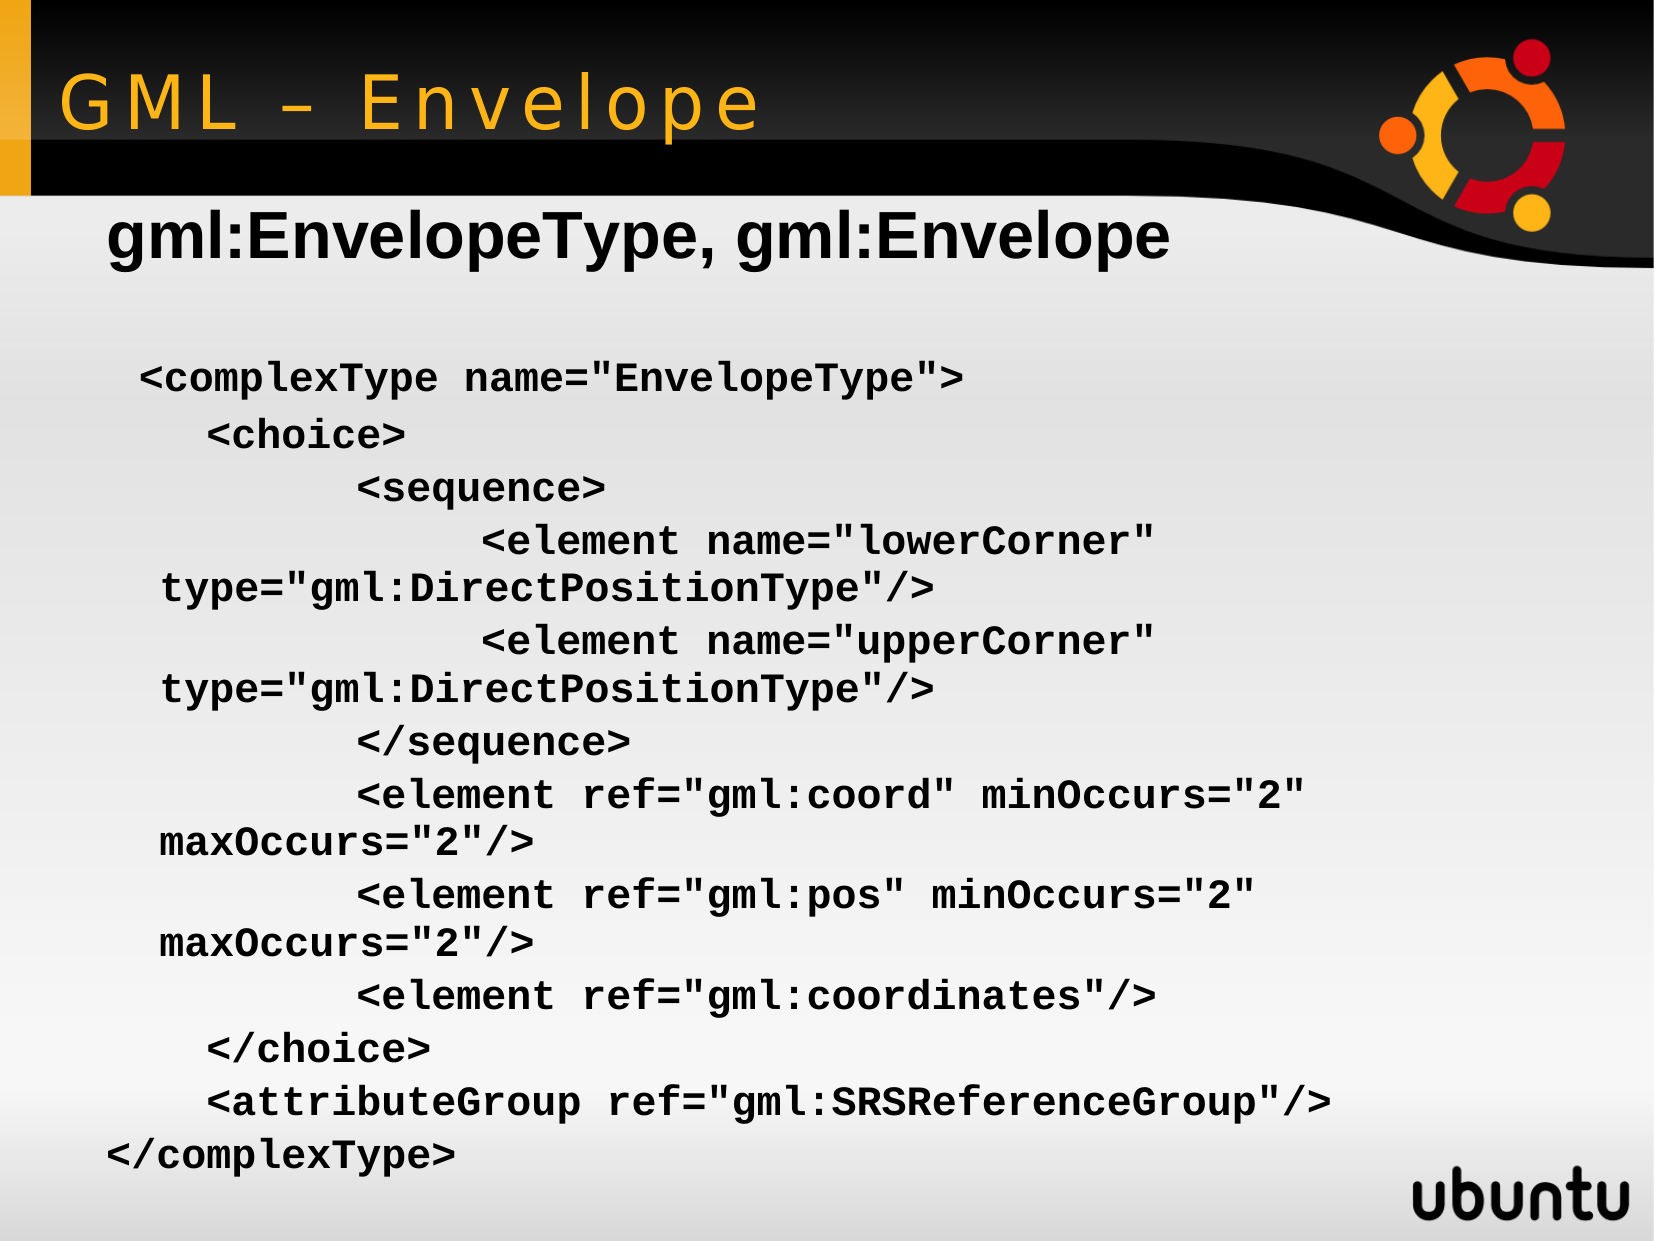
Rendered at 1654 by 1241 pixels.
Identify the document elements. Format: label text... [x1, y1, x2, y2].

title GML – Envelope [59, 29, 1270, 178]
list gml:EnvelopeType, gml:Envelope <complexType name="EnvelopeType"> <choice> <sequence> <element name="lowerCorner" type="gml:DirectPositionType"/> <element name="upperCorner" type="gml:DirectPositionType"/> </sequence> <element ref="gml:coord" minOccurs="2" maxOccurs="2"/> <element ref="gml:pos" minOccurs="2" maxOccurs="2"/> <element ref="gml:coordinates"/> </choice> <attributeGroup ref="gml:SRSReferenceGroup"/> </complexType> [88, 198, 1577, 1241]
picture [0, 0, 1654, 1241]
